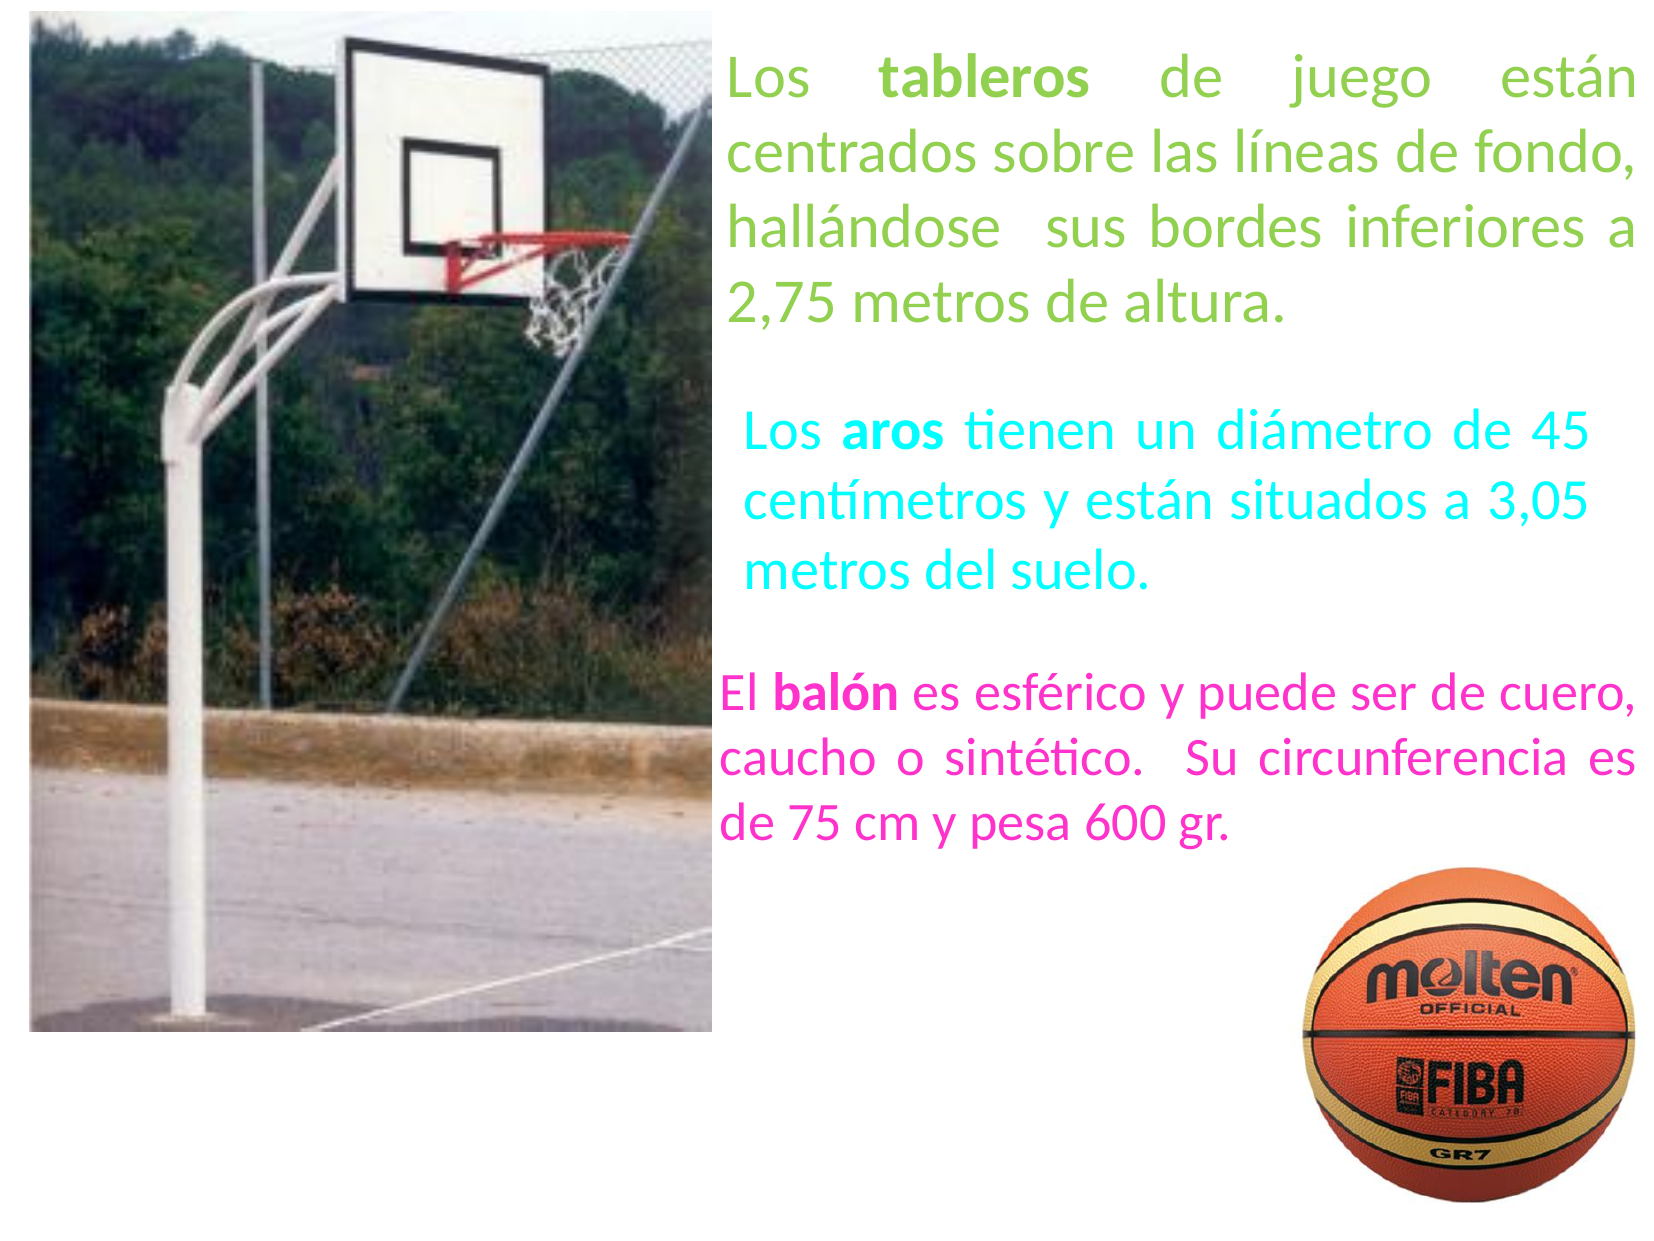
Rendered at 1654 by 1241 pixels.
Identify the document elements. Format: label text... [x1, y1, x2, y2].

text_box Los tableros de juego están centrados sobre las líneas de fondo, hallándose sus bordes inferiores a 2,75 metros de altura. [712, 28, 1654, 343]
picture [1275, 859, 1654, 1234]
picture [29, 11, 712, 1032]
text_box El balón es esférico y puede ser de cuero, caucho o sintético. Su circunferencia es de 75 cm y pesa 600 gr. [688, 649, 1654, 859]
text_box Los aros tienen un diámetro de 45 centímetros y están situados a 3,05 metros del suelo. [712, 384, 1654, 609]
